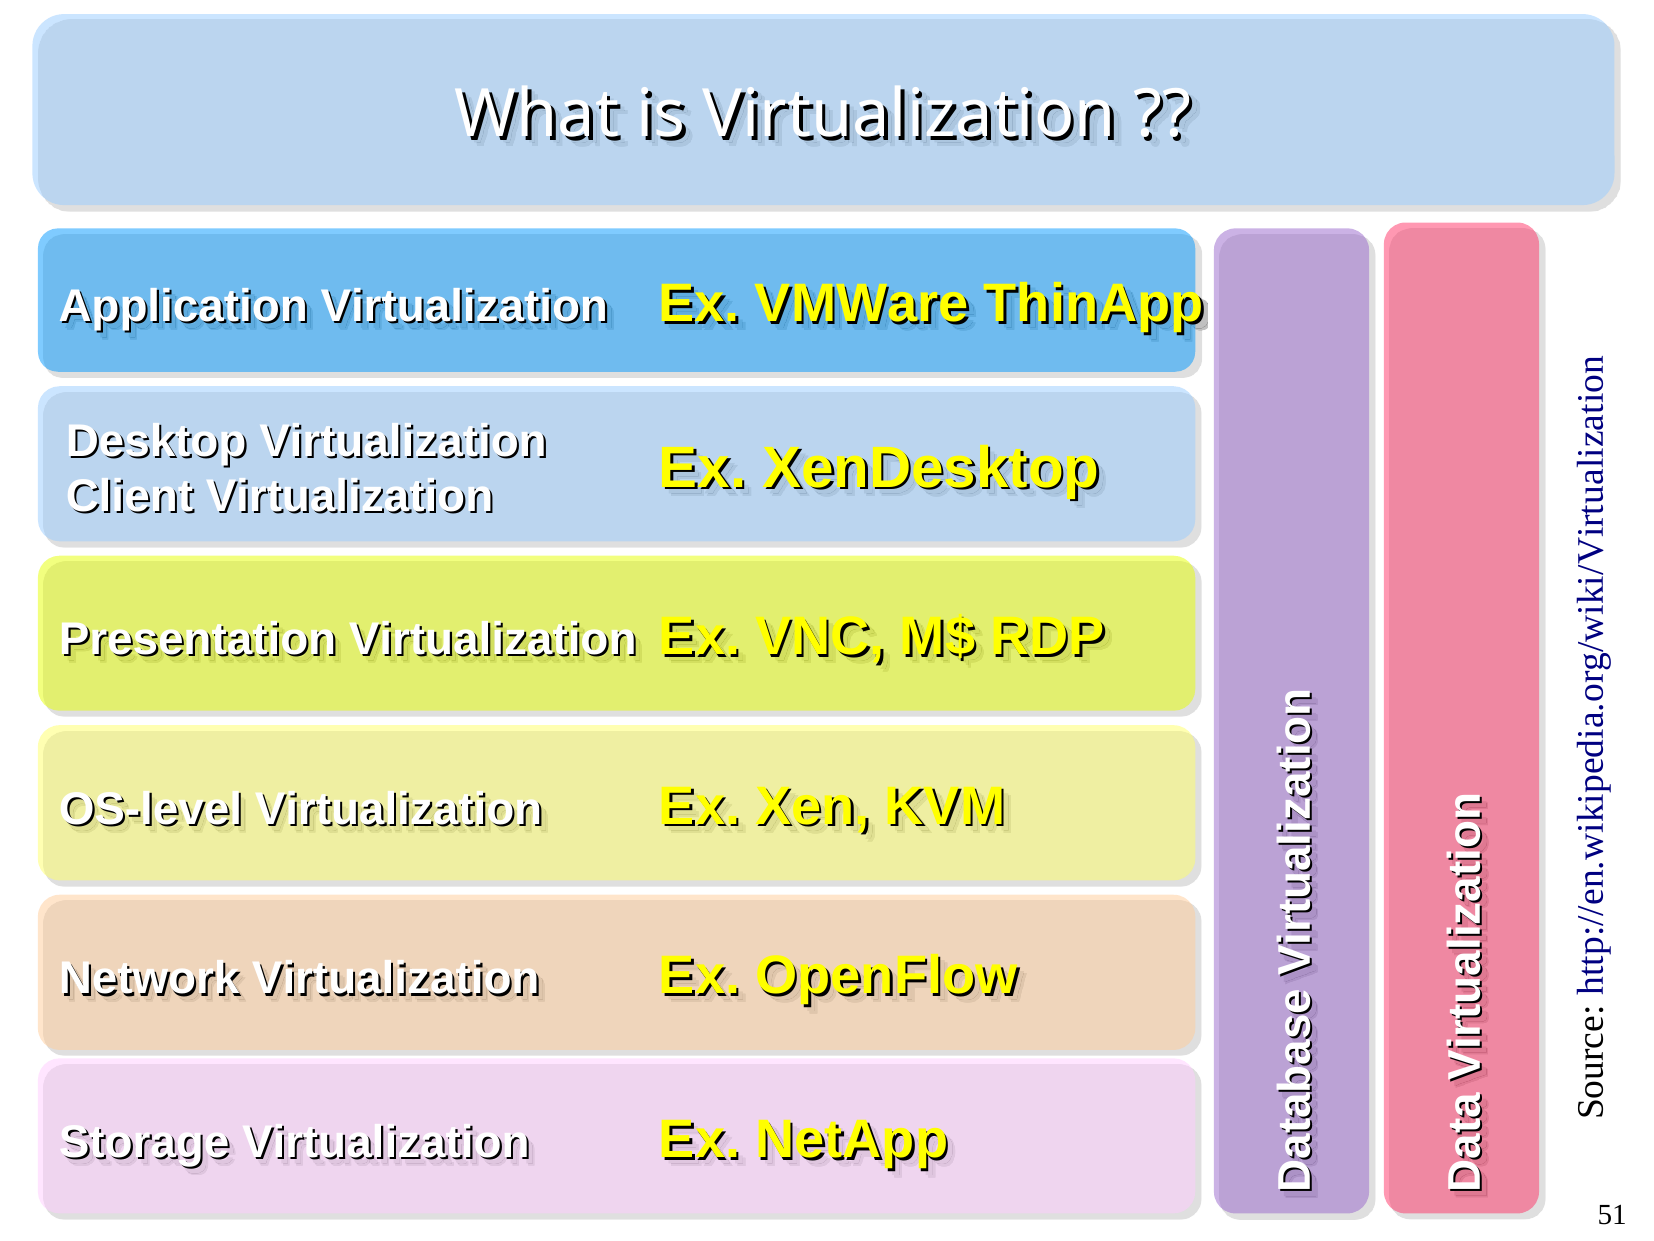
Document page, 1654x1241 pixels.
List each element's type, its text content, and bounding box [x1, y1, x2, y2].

text_box Desktop Virtualization Client Virtualization [51, 403, 621, 529]
text_box Database Virtualization [1213, 228, 1370, 1214]
text_box Storage Virtualization Ex. NetApp [37, 1058, 1196, 1214]
text_box Network Virtualization Ex. OpenFlow [37, 894, 1196, 1050]
text_box Source: http://en.wikipedia.org/wiki/Virtualization [1557, 328, 1633, 1135]
text_box Ex. XenDesktop [37, 386, 1196, 542]
text_box Data Virtualization [1383, 222, 1540, 1214]
text_box What is Virtualization ?? [32, 14, 1615, 206]
text_box Presentation Virtualization Ex. VNC, M$ RDP [37, 555, 1196, 711]
text_box Application Virtualization Ex. VMWare ThinApp [37, 228, 1196, 372]
text_box OS-level Virtualization Ex. Xen, KVM [37, 725, 1196, 881]
